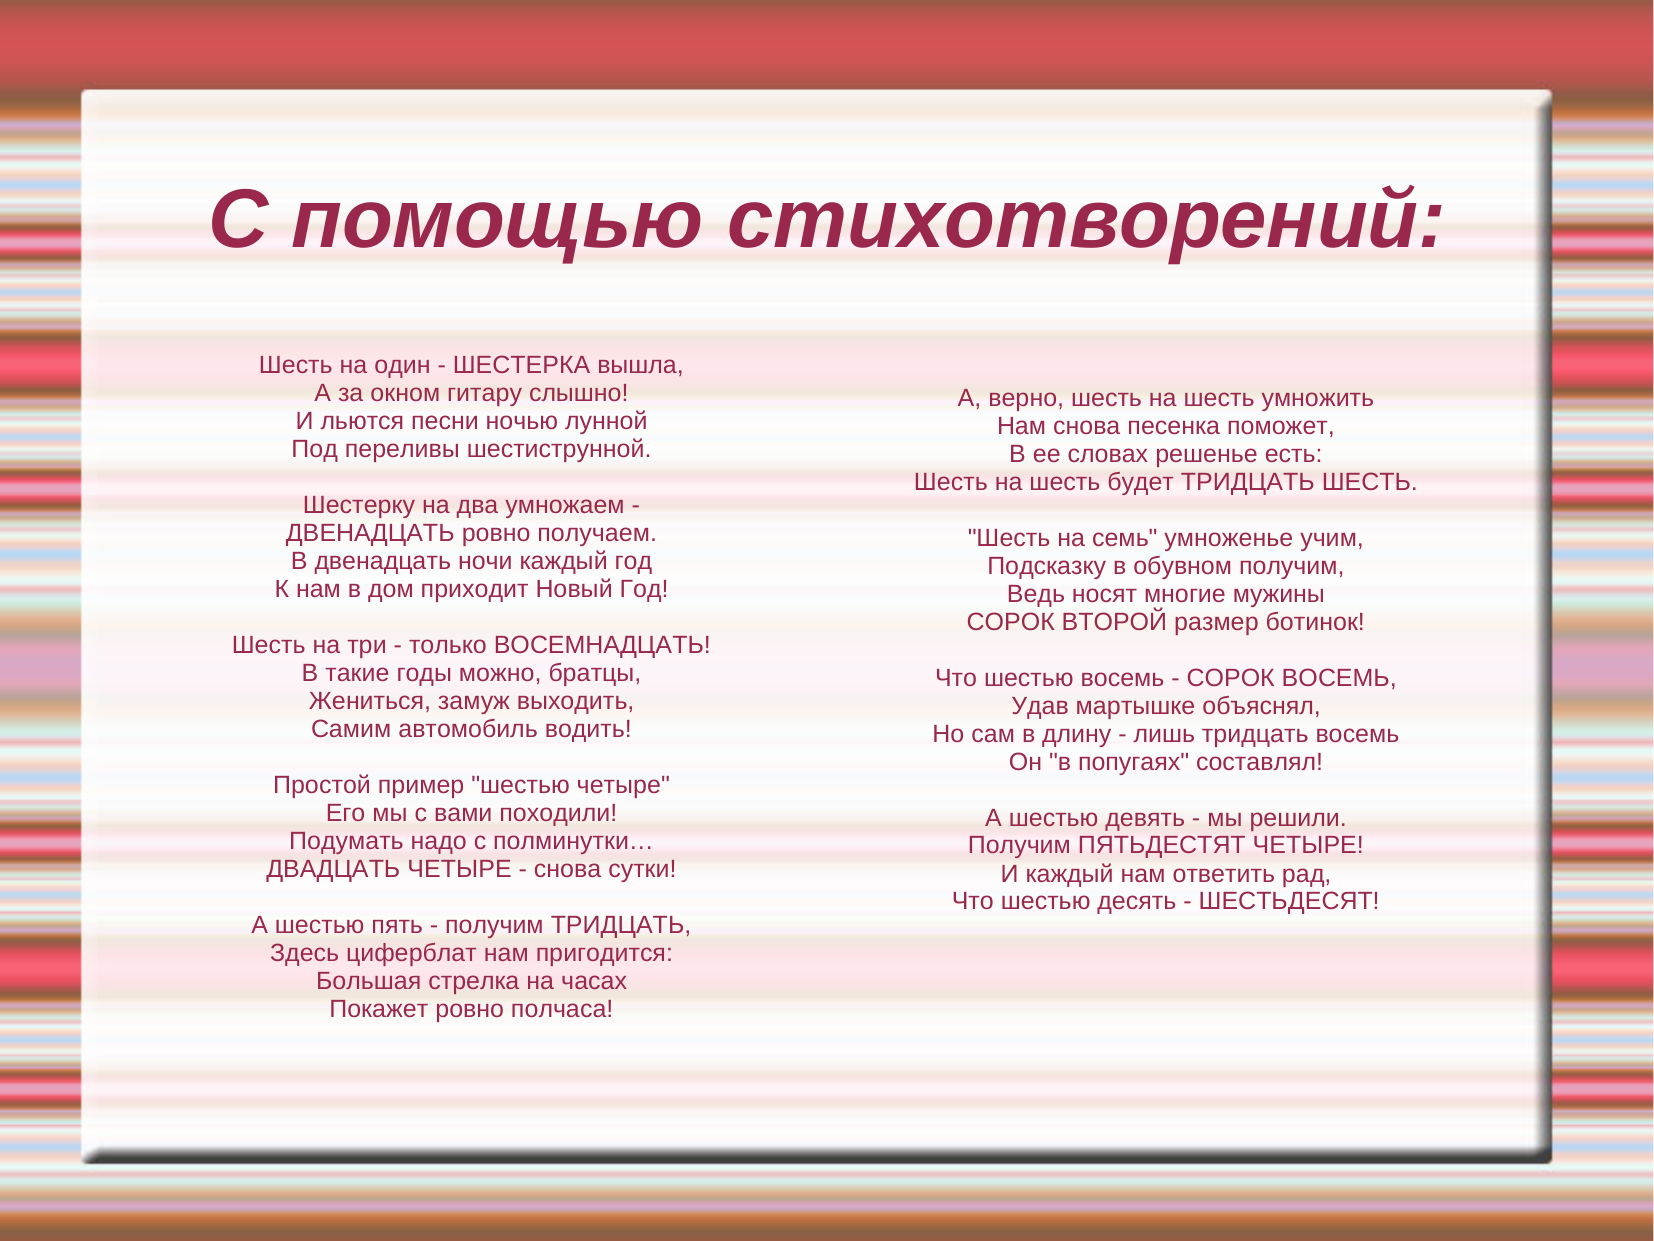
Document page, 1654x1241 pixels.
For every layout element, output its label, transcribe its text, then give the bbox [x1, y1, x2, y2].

text_box А, верно, шесть на шесть умножить Нам снова песенка поможет, В ее словах решенье есть: Шесть на шесть будет ТРИДЦАТЬ ШЕСТЬ. "Шесть на семь" умноженье учим, Подсказку в обувном получим, Ведь носят многие мужины СОРОК ВТОРОЙ размер ботинок! Что шестью восемь - СОРОК ВОСЕМЬ, Удав мартышке объяснял, Но сам в длину - лишь тридцать восемь Он "в попугаях" составлял! А шестью девять - мы решили. Получим ПЯТЬДЕСТЯТ ЧЕТЫРЕ! И каждый нам ответить рад, Что шестью десять - ШЕСТЬДЕСЯТ! [856, 383, 1477, 916]
title С помощью стихотворений: [121, 114, 1534, 322]
picture [0, 0, 1654, 1241]
chart [842, 295, 1517, 1170]
list Шесть на один - ШЕСТЕРКА вышла, А за окном гитару слышно! И льются песни ночью лунной Под переливы шестиструнной. Шестерку на два умножаем - ДВЕНАДЦАТЬ ровно получаем. В двенадцать ночи каждый год К нам в дом приходит Новый Год! Шесть на три - только ВОСЕМНАДЦАТЬ! В такие годы можно, братцы, Жениться, замуж выходить, Самим автомобиль водить! Простой пример "шестью четыре" Его мы с вами походили! Подумать надо с полминутки… ДВАДЦАТЬ ЧЕТЫРЕ - снова сутки! А шестью пять - получим ТРИДЦАТЬ, Здесь циферблат нам пригодится: Большая стрелка на часах Покажет ровно полчаса! [134, 350, 809, 1170]
